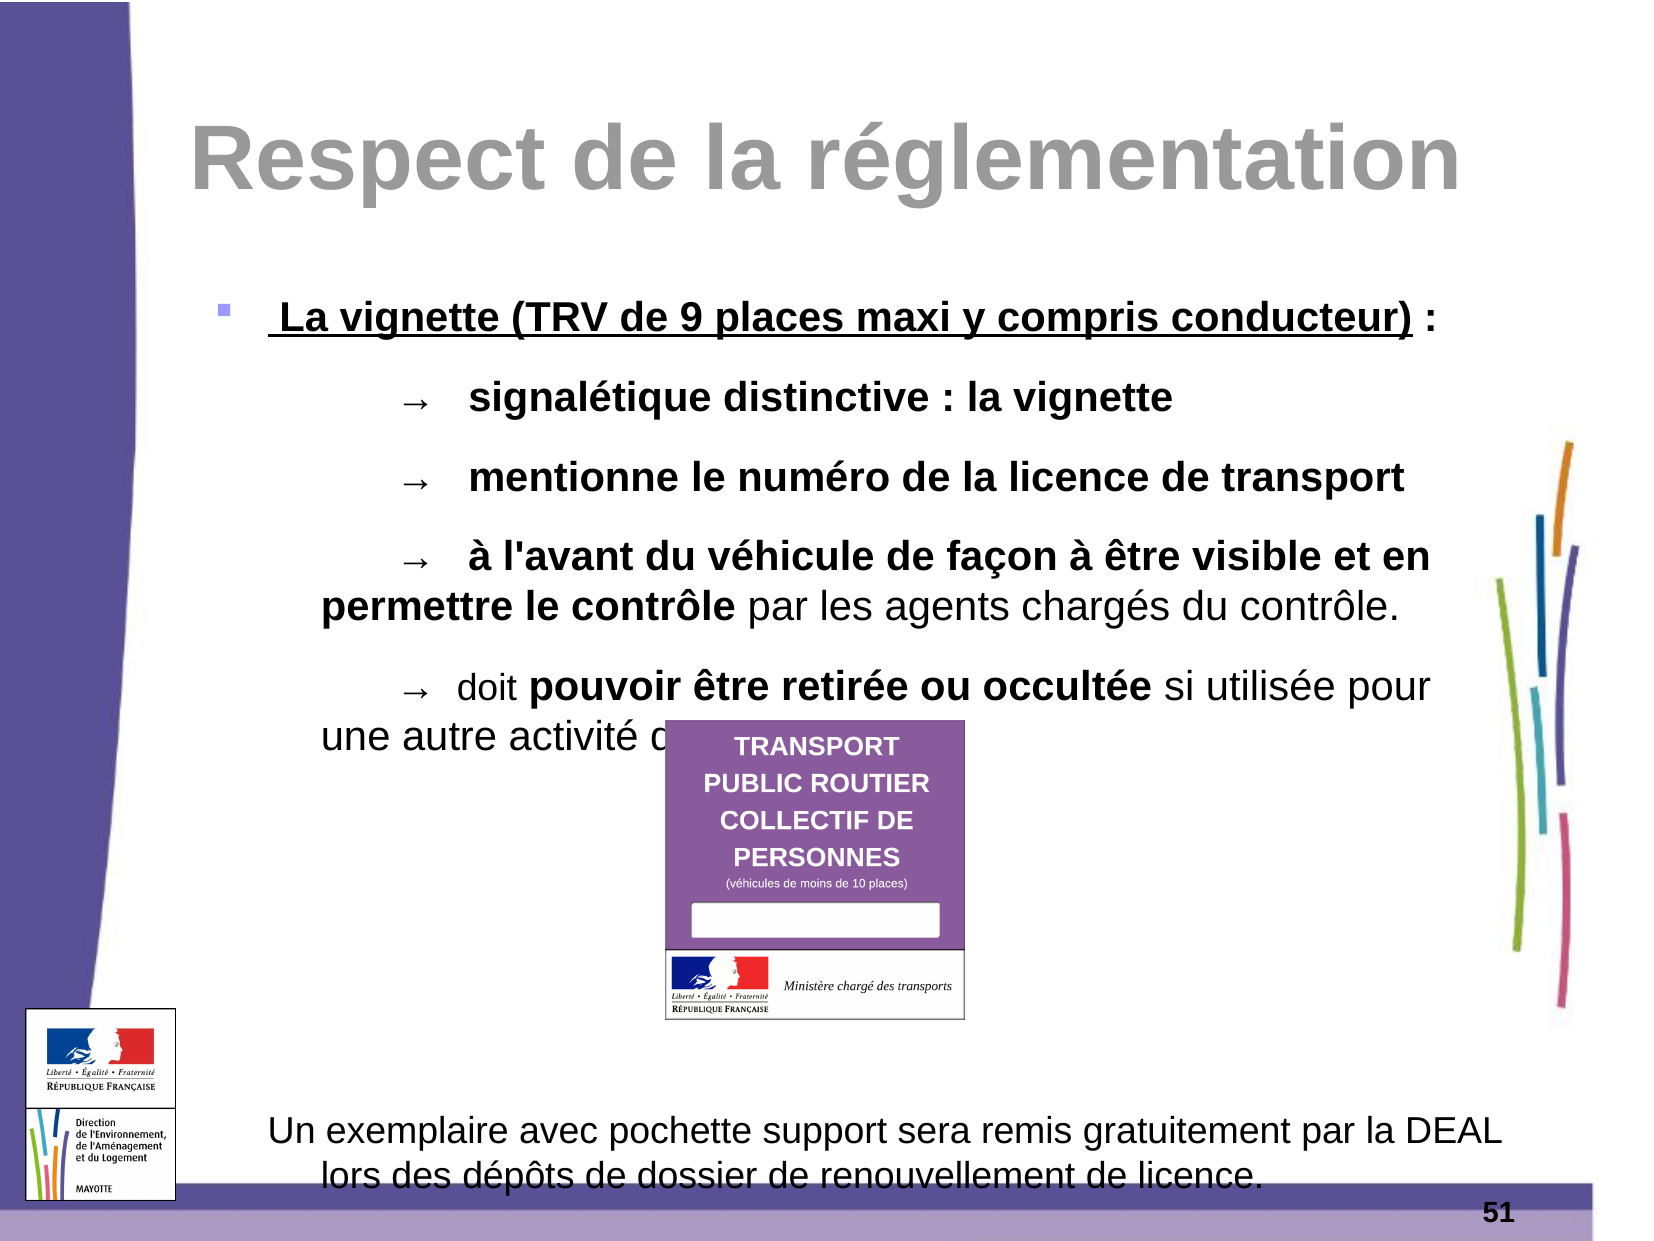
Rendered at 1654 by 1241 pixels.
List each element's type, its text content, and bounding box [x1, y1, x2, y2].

title Respect de la réglementation [82, 49, 1571, 257]
text_box [1509, 1193, 1636, 1241]
picture [665, 720, 965, 1020]
list La vignette (TRV de 9 places maxi y compris conducteur) : → signalétique distinctive : la vignette → mentionne le numéro de la licence de transport → à l'avant du véhicule de façon à être visible et en permettre le contrôle par les agents chargés du contrôle. → doit pouvoir être retirée ou occultée si utilisée pour une autre activité que TPRV. Un exemplaire avec pochette support sera remis gratuitement par la DEAL lors des dépôts de dossier de renouvellement de licence. [179, 290, 1509, 1241]
